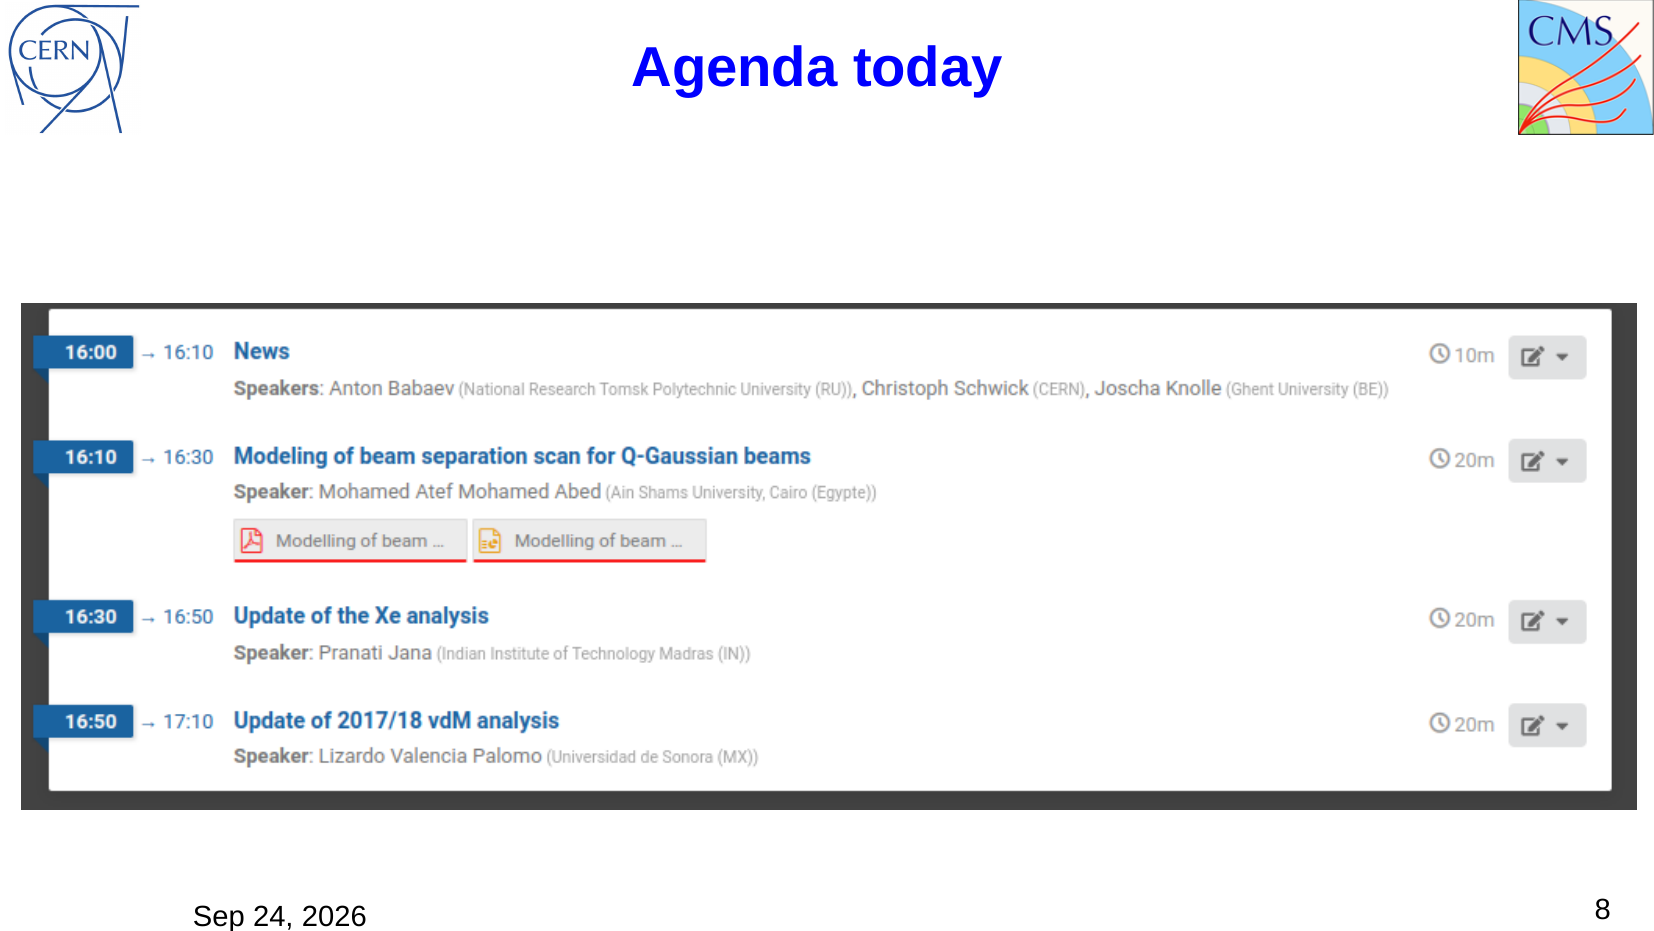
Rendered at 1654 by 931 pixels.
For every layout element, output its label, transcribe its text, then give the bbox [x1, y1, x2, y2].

title Agenda today [173, 4, 1461, 129]
picture [1518, 0, 1654, 135]
picture [21, 303, 1637, 811]
picture [5, 2, 141, 135]
